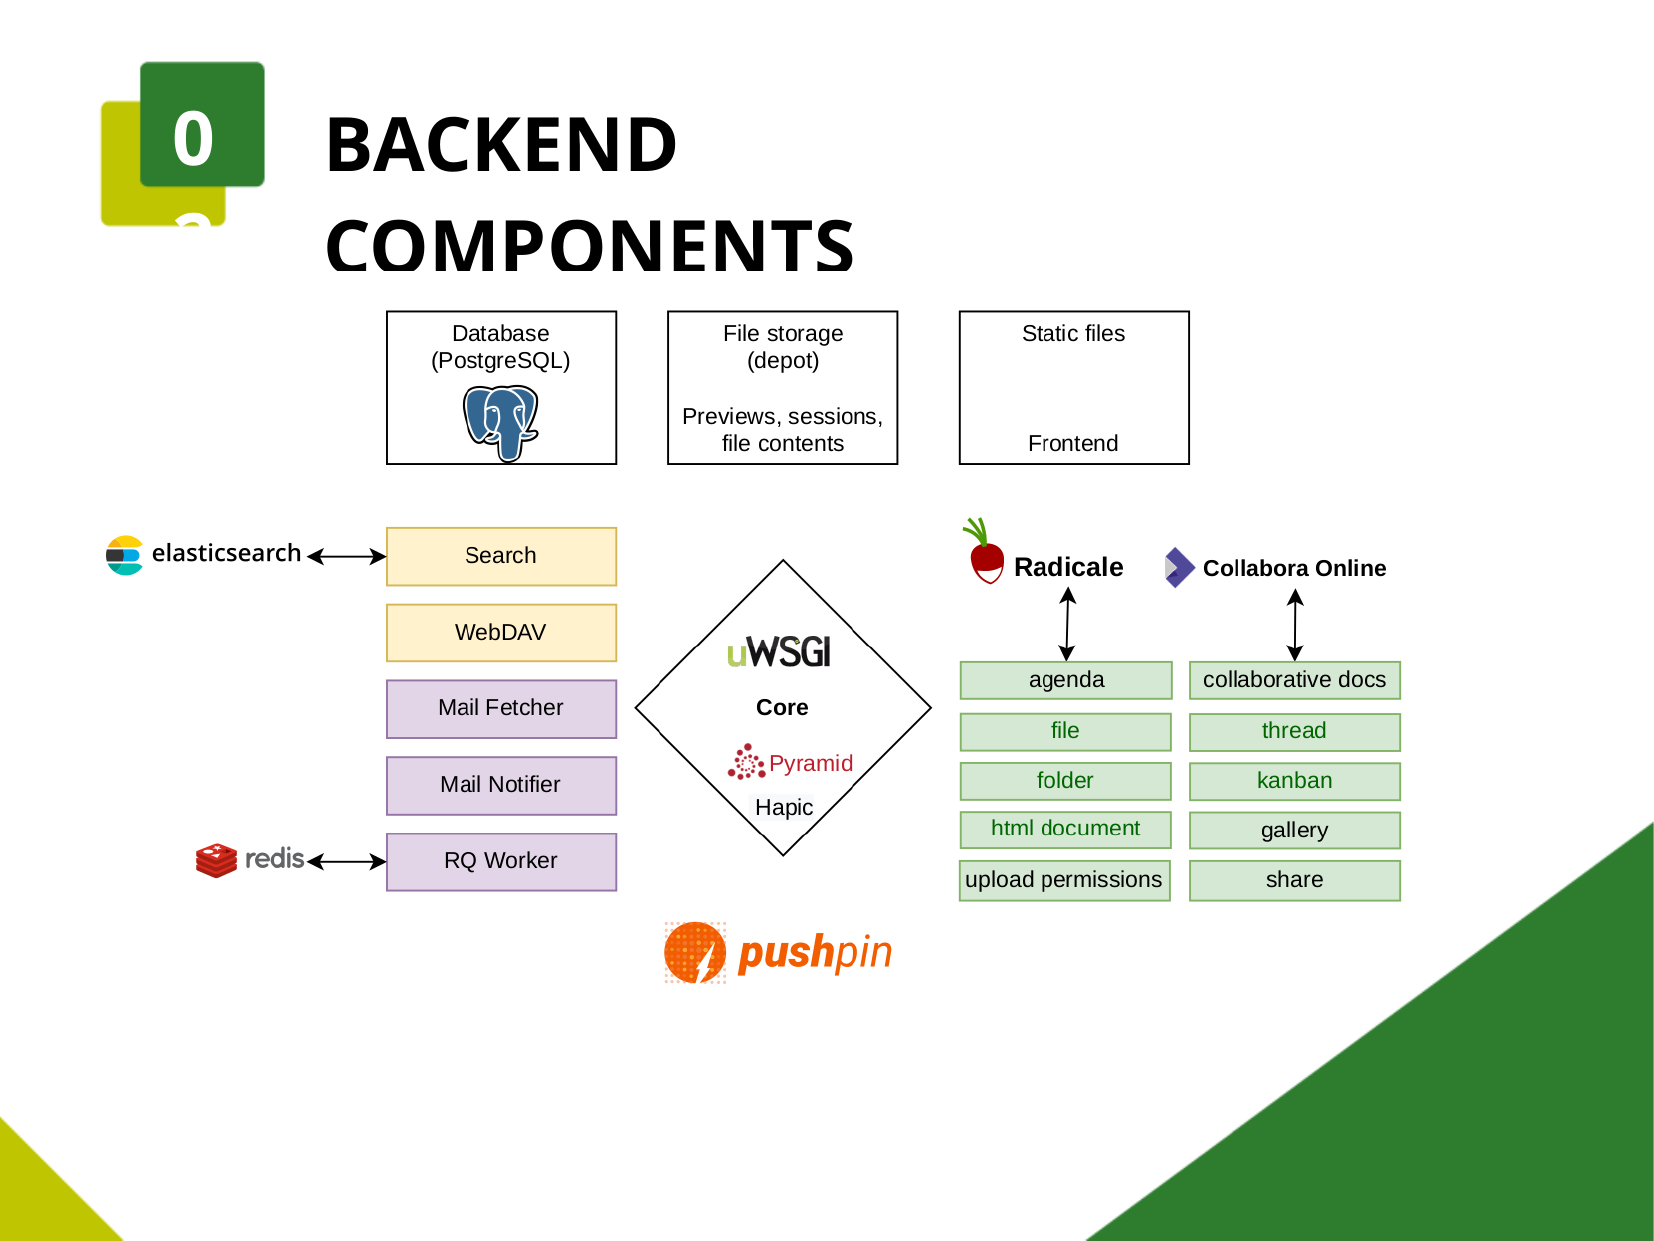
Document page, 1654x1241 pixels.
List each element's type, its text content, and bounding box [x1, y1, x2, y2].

picture [0, 0, 1654, 1241]
text_box BACKEND COMPONENTS [308, 84, 1123, 268]
text_box 02 [157, 78, 260, 178]
